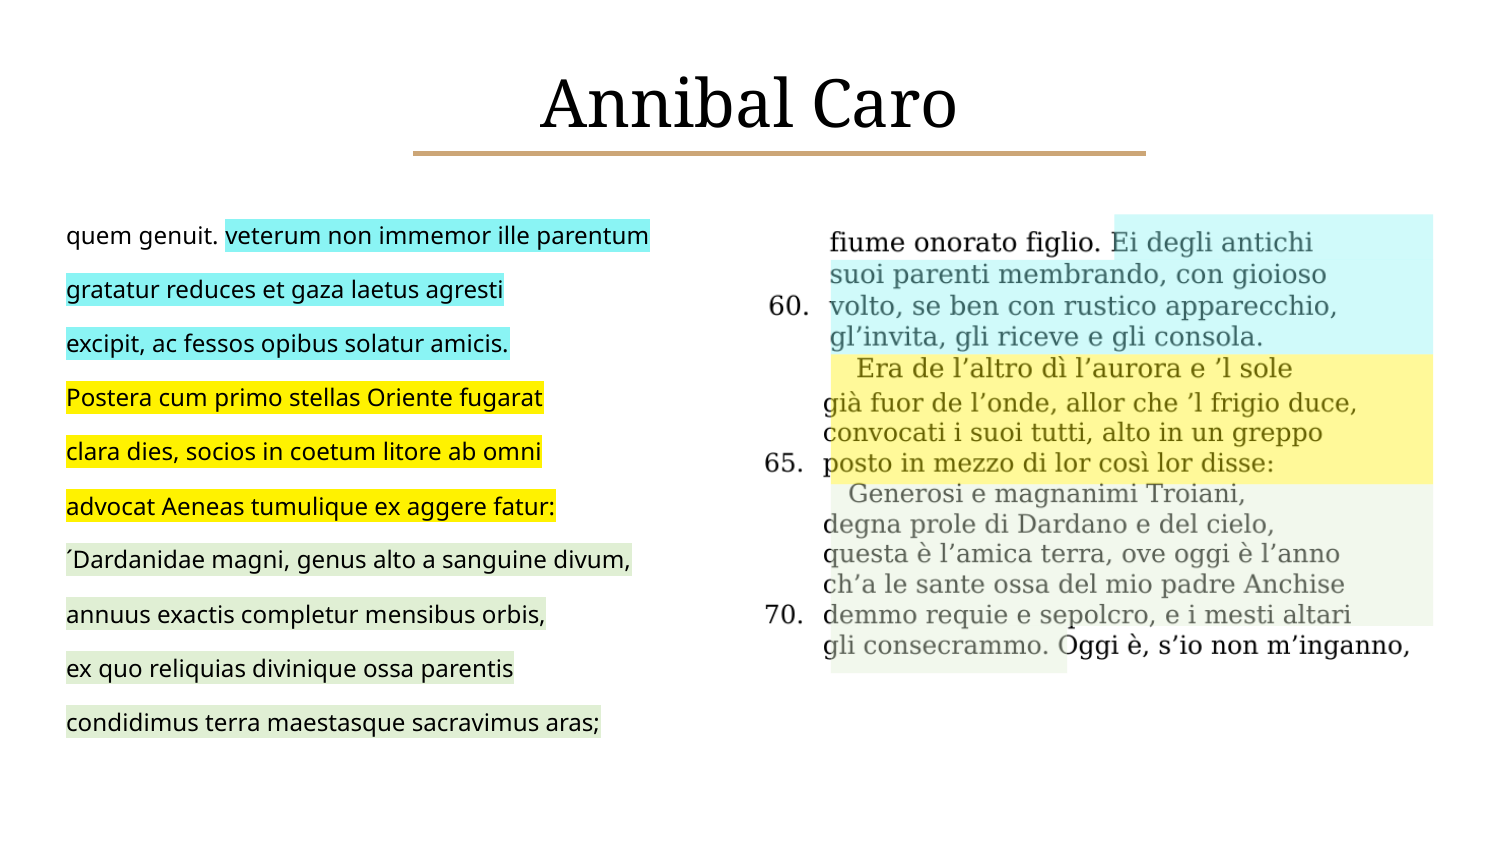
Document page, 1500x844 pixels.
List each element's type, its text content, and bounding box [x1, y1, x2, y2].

picture [1068, 626, 1422, 662]
picture [755, 227, 1114, 662]
text_box [830, 214, 1434, 674]
title Annibal Caro [51, 0, 1449, 156]
list quem genuit. veterum non immemor ille parentum gratatur reduces et gaza laetus agresti excipit, ac fessos opibus solatur amicis. Postera cum primo stellas Oriente fugarat clara dies, socios in coetum litore ab omni advocat Aeneas tumulique ex aggere fatur: ´Dardanidae magni, genus alto a sanguine divum, annuus exactis completur mensibus orbis, ex quo reliquias divinique ossa parentis condidimus terra maestasque sacravimus aras; [51, 200, 708, 752]
